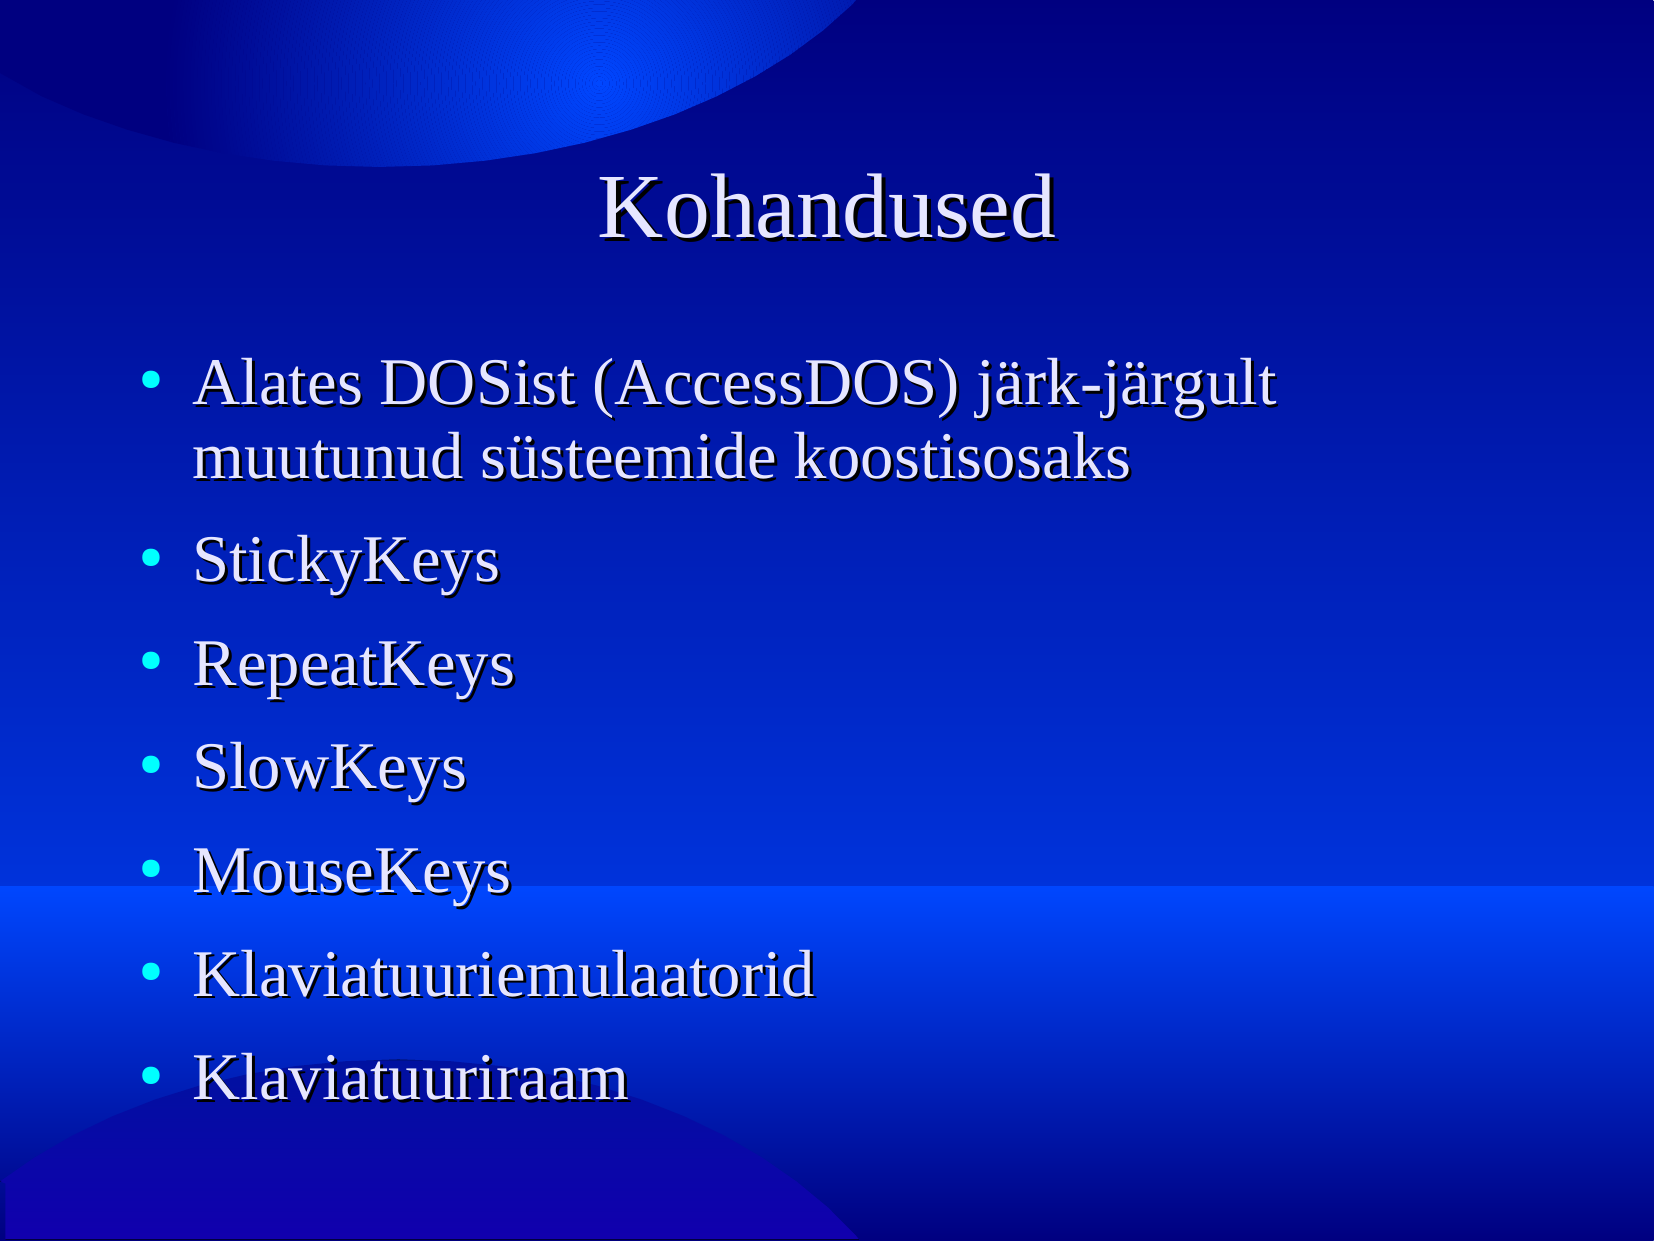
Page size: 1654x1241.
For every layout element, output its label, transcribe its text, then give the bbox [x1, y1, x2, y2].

title Kohandused [121, 102, 1534, 311]
list Alates DOSist (AccessDOS) järk-järgult muutunud süsteemide koostisosaks StickyKeys RepeatKeys SlowKeys MouseKeys Klaviatuuriemulaatorid Klaviatuuriraam [121, 344, 1534, 1127]
